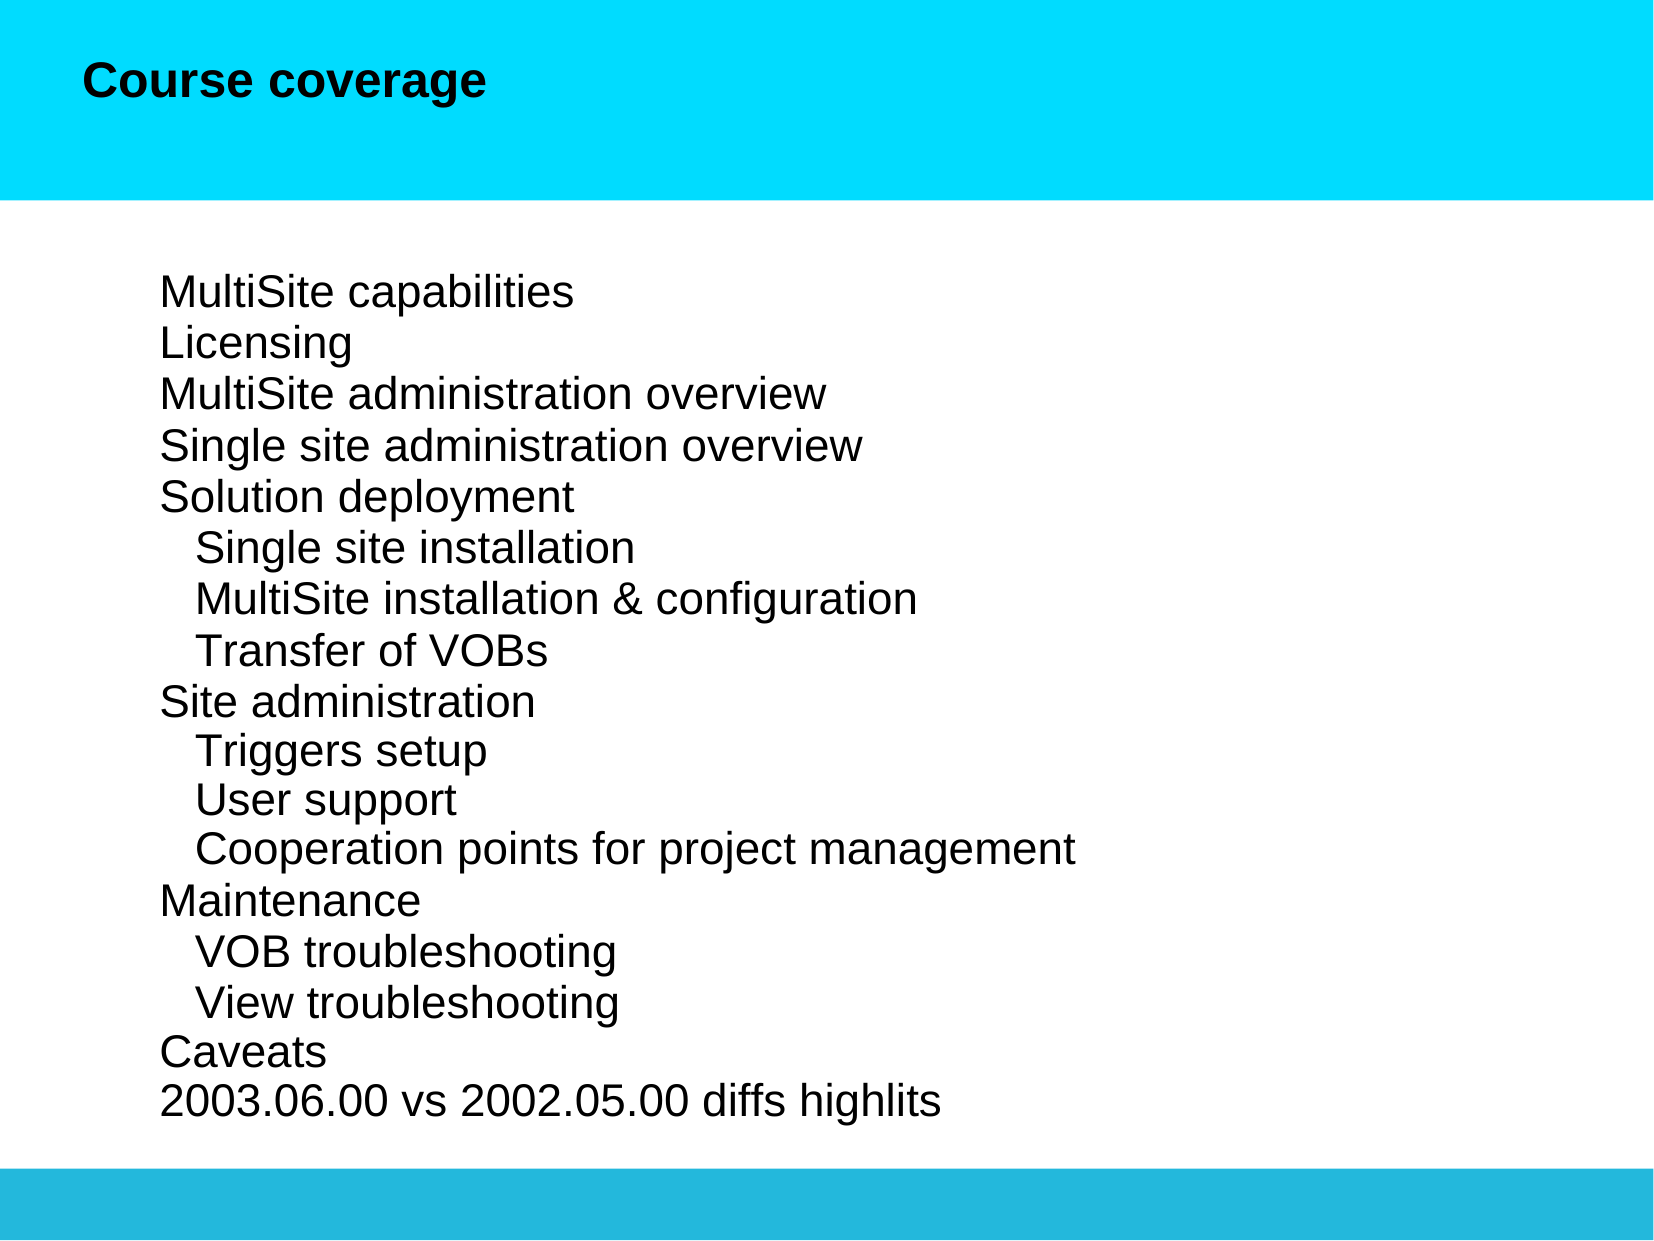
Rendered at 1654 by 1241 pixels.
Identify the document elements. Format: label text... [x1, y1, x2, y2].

picture [0, 201, 1654, 1168]
list MultiSite capabilities Licensing MultiSite administration overview Single site administration overview Solution deployment Single site installation MultiSite installation & configuration Transfer of VOBs Site administration Triggers setup User support Cooperation points for project management Maintenance VOB troubleshooting View troubleshooting Caveats 2003.06.00 vs 2002.05.00 diffs highlits [88, 265, 1586, 1127]
title Course coverage [82, 34, 1130, 122]
